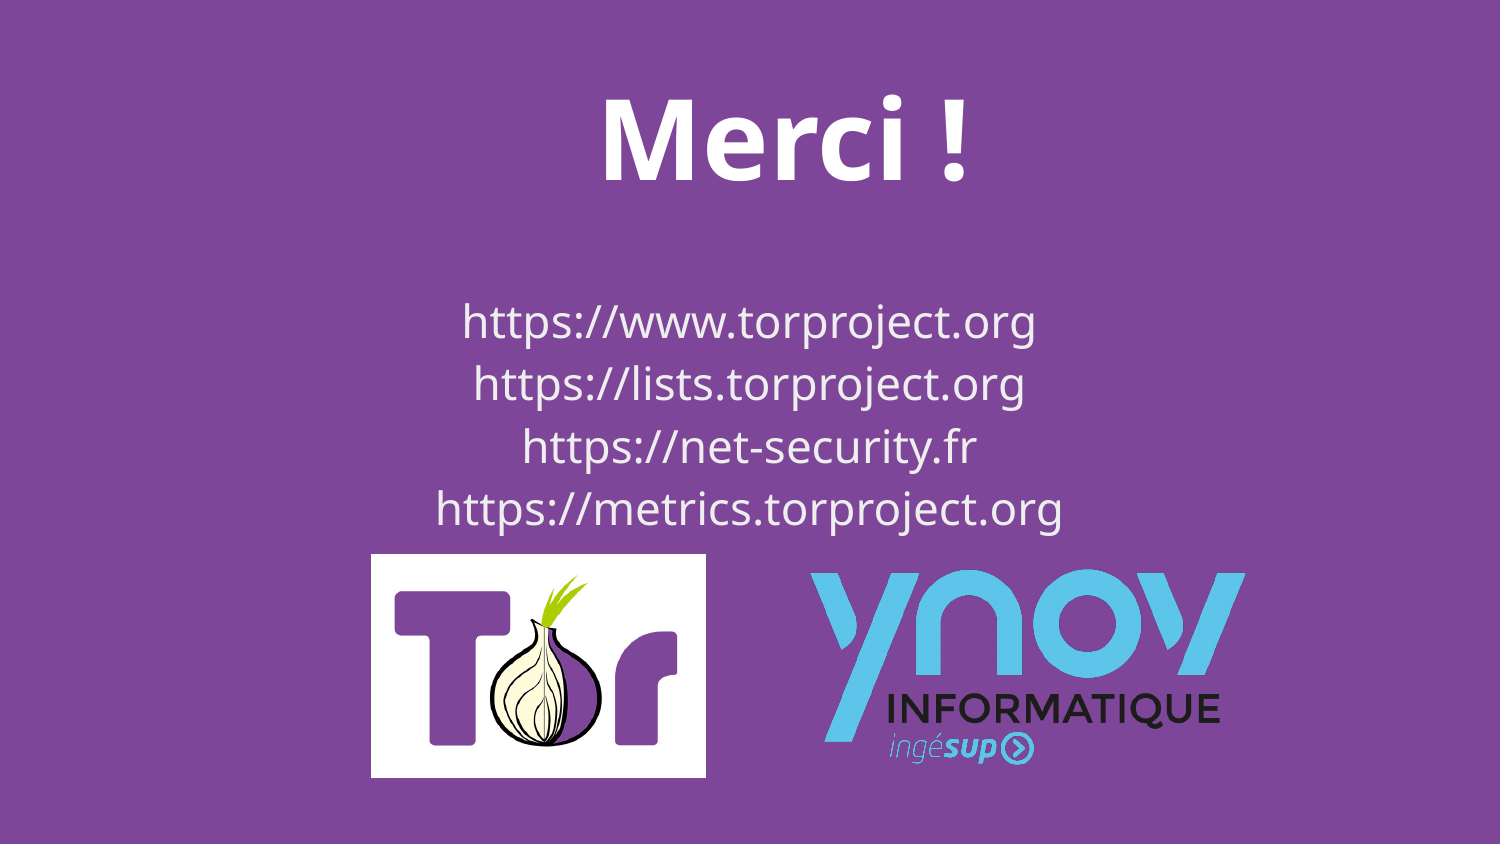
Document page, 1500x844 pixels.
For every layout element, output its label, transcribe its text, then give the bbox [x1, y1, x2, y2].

picture [810, 569, 1246, 766]
text_box Merci ! [352, 60, 1216, 211]
picture [371, 554, 706, 778]
text_box https://www.torproject.org https://lists.torproject.org https://net-security.fr https://metrics.torproject.org [420, 285, 1113, 520]
